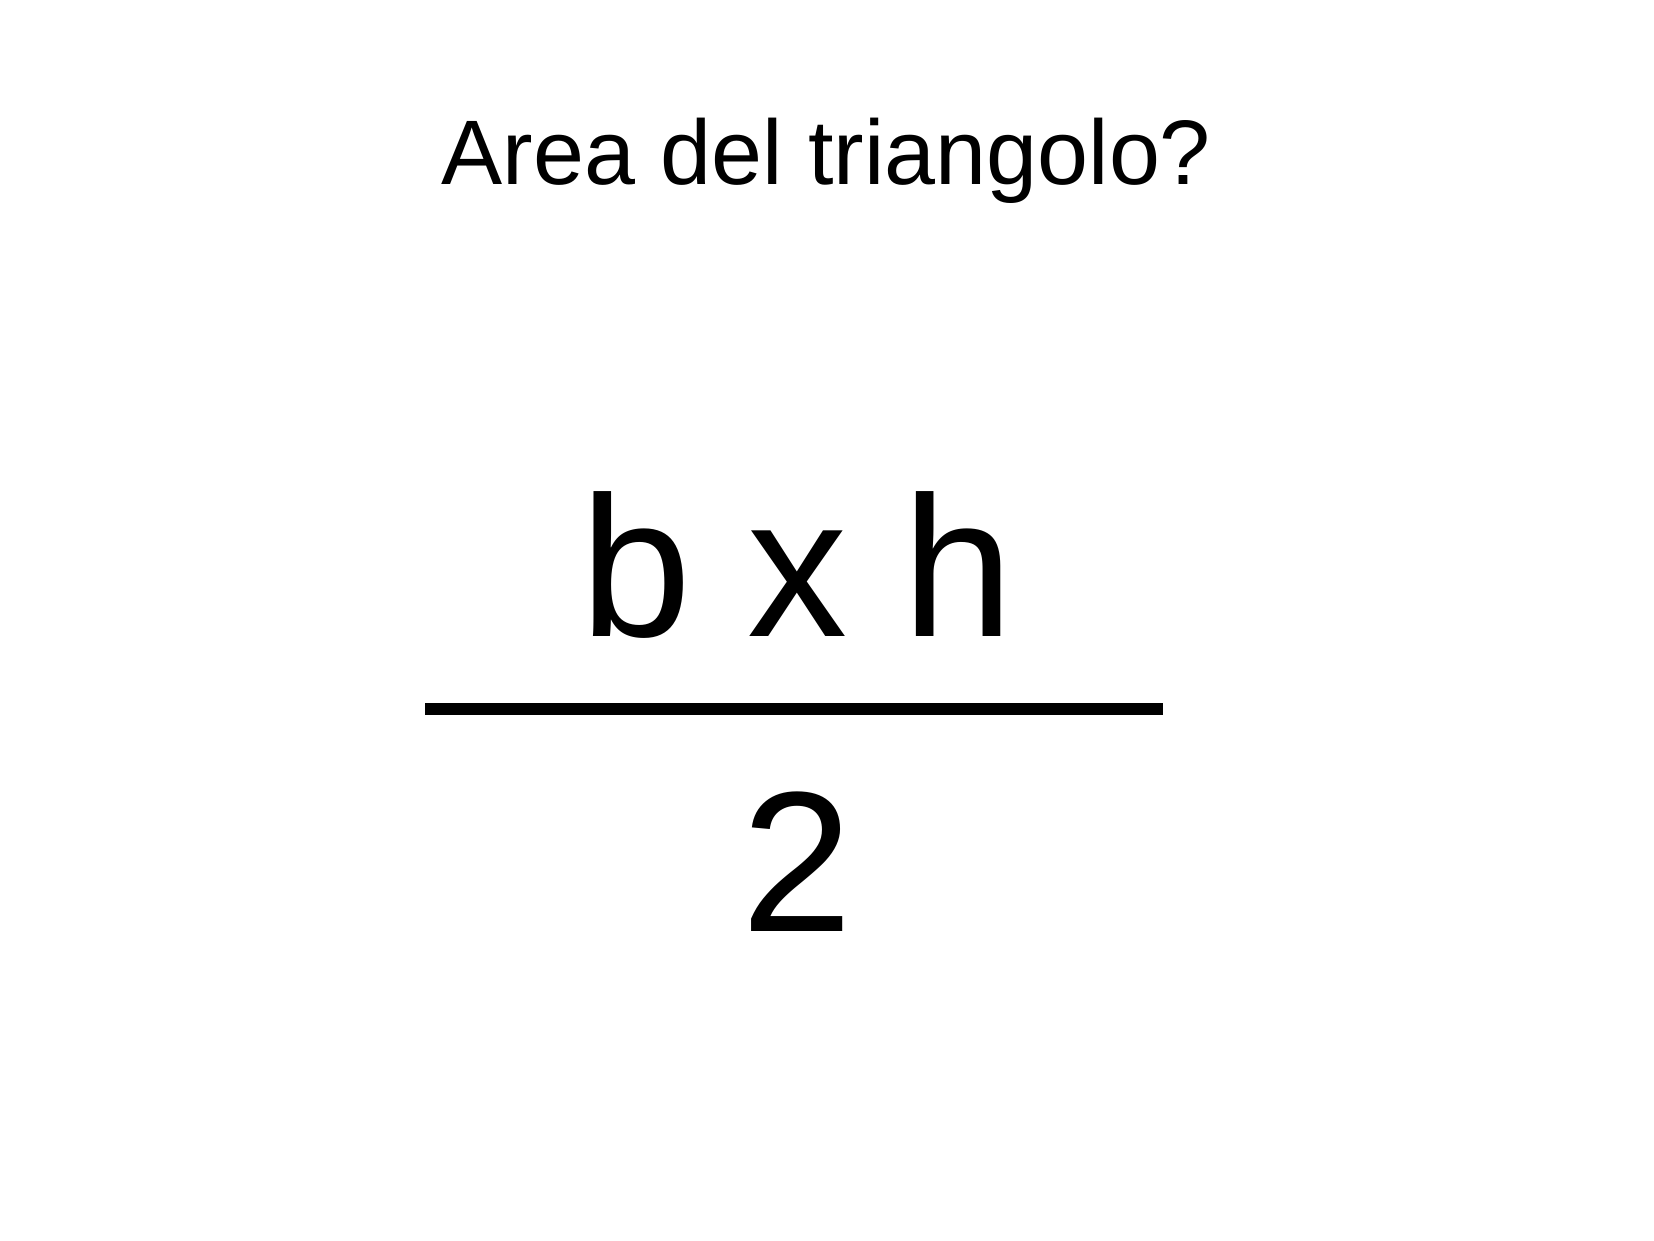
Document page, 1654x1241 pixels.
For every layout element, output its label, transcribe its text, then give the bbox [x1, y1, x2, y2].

text_box 2 [501, 750, 1093, 975]
title Area del triangolo? [82, 56, 1571, 250]
subtitle b x h [501, 455, 1093, 680]
